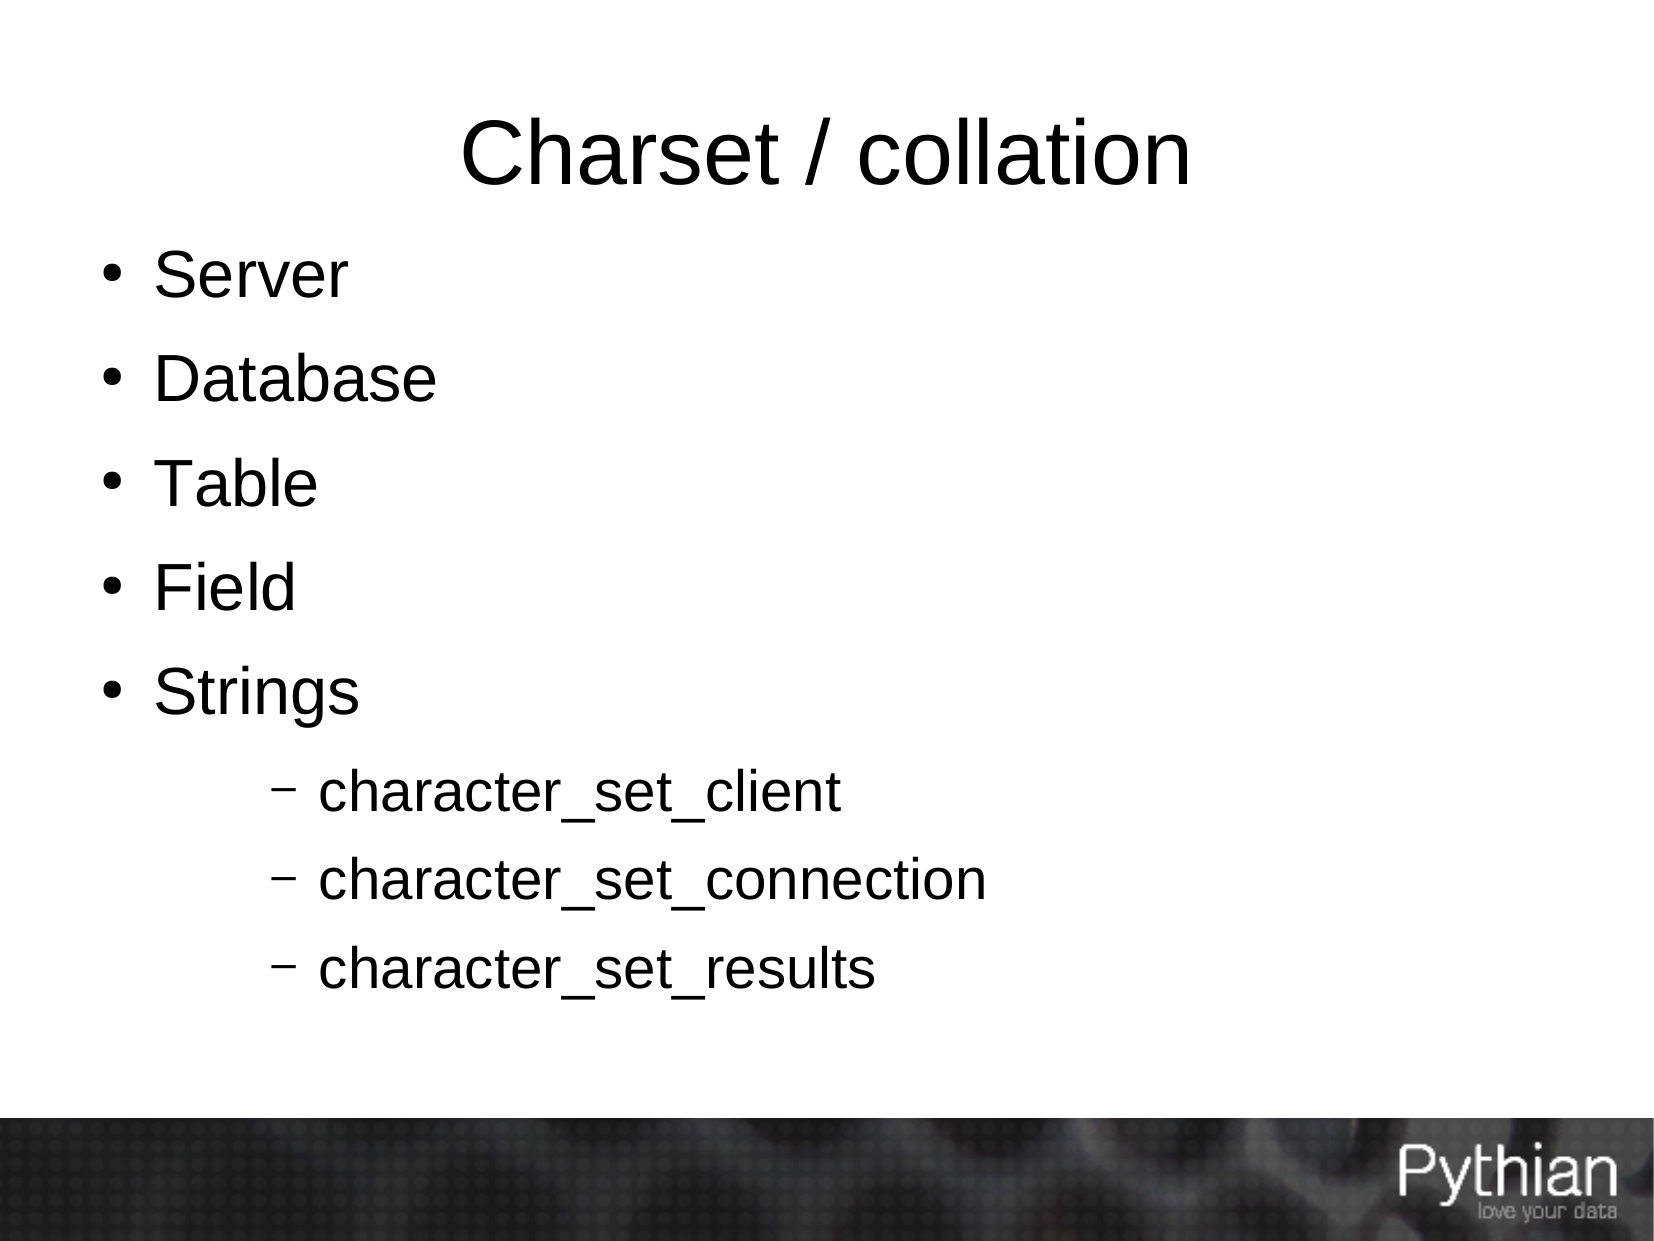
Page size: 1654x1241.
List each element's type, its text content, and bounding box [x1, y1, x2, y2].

title Charset / collation [82, 49, 1571, 237]
picture [0, 1118, 1654, 1241]
list Server Database Table Field Strings character_set_client character_set_connection character_set_results [82, 237, 1571, 1041]
